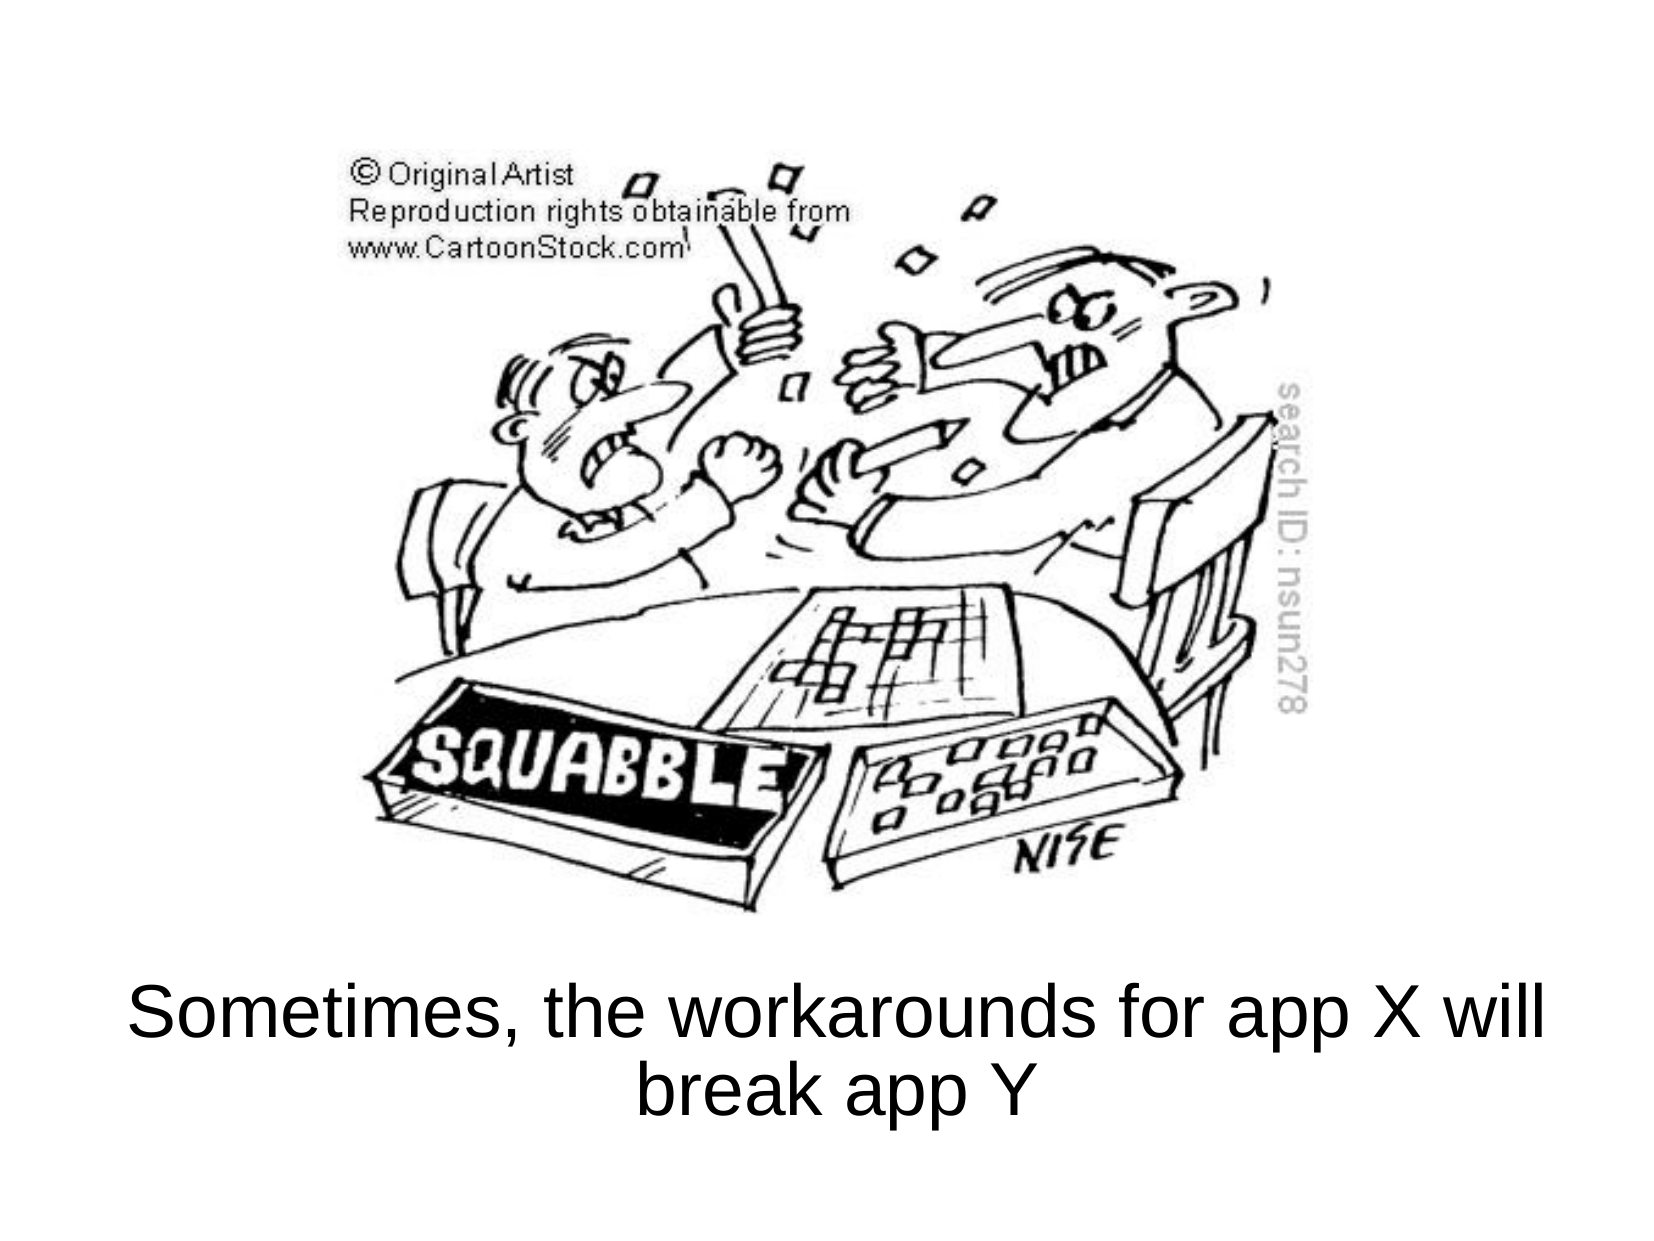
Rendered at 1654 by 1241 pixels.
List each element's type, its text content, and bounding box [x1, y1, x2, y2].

title Sometimes, the workarounds for app X will break app Y [75, 865, 1601, 1241]
picture [337, 149, 1313, 938]
